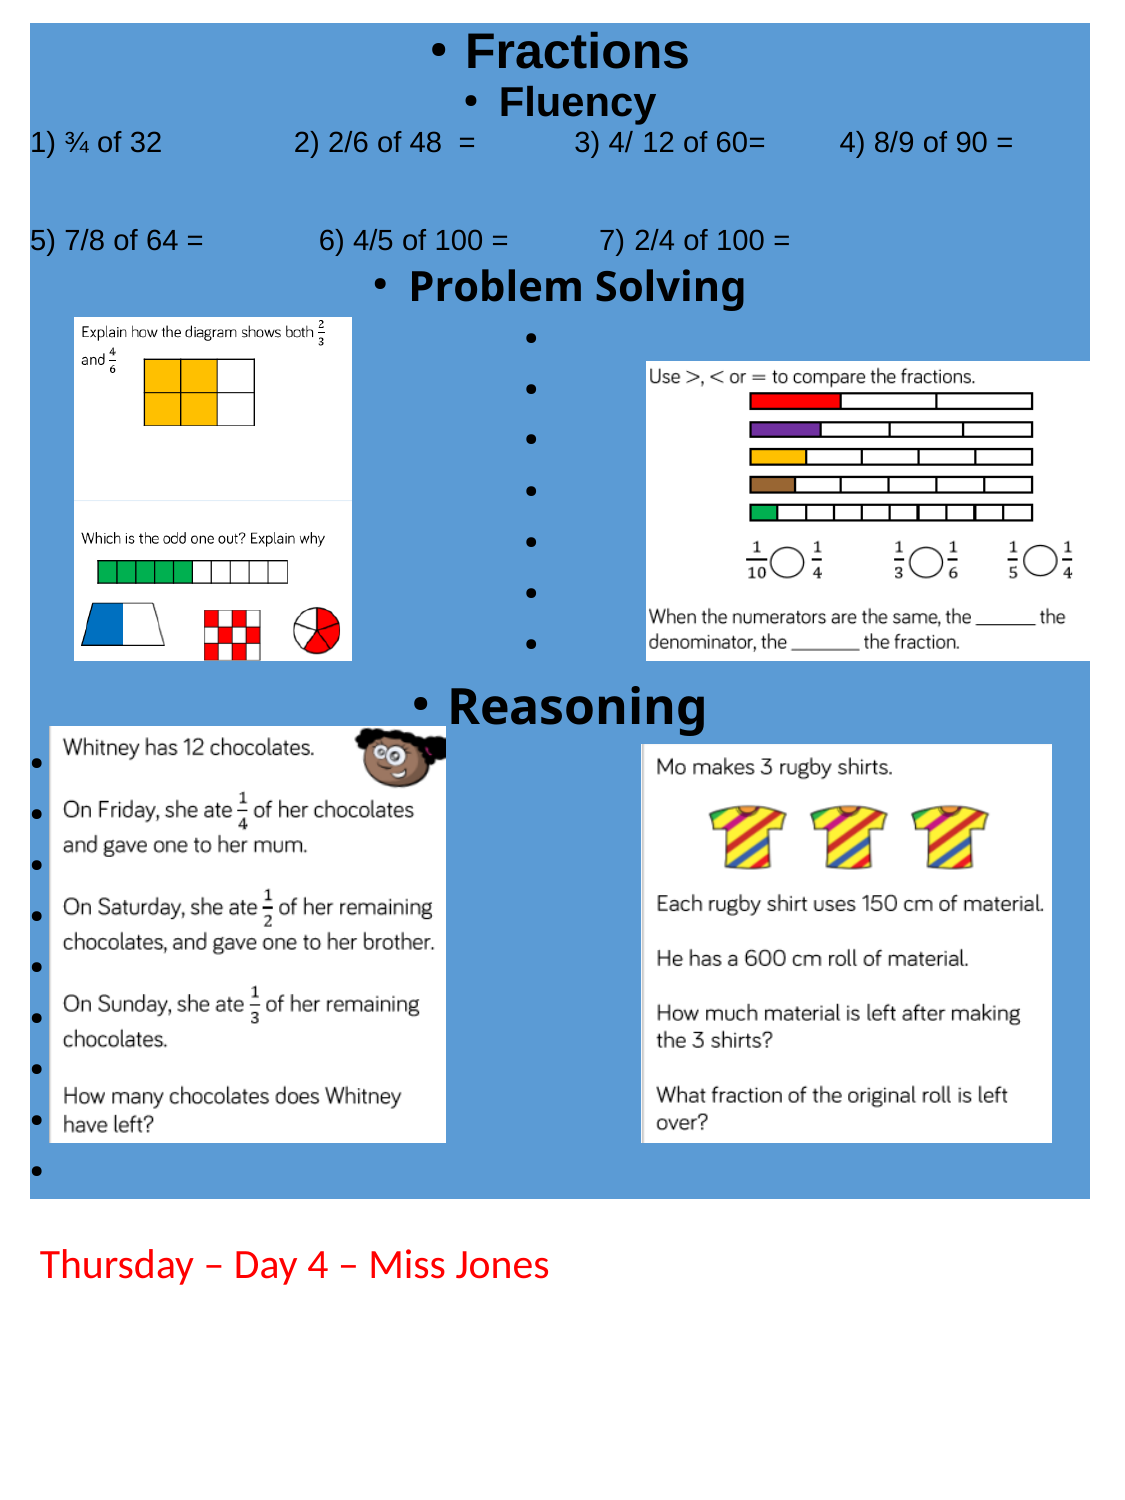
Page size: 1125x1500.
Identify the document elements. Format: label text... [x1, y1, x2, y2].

picture [641, 744, 1052, 1143]
picture [74, 317, 352, 661]
table_cell Reasoning [30, 671, 1090, 1199]
picture [49, 726, 446, 1143]
picture [646, 361, 1090, 661]
table_cell Problem Solving [30, 257, 1090, 671]
text_box Thursday – Day 4 – Miss Jones [24, 1228, 908, 1295]
table_header Fractions Fluency 1) ¾ of 32 2) 2/6 of 48 = 3) 4/ 12 of 60= 4) 8/9 of 90 = 5) 7/8 of 64 = 6) 4/5 of 100 = 7) 2/4 of 100 = [30, 23, 1090, 257]
